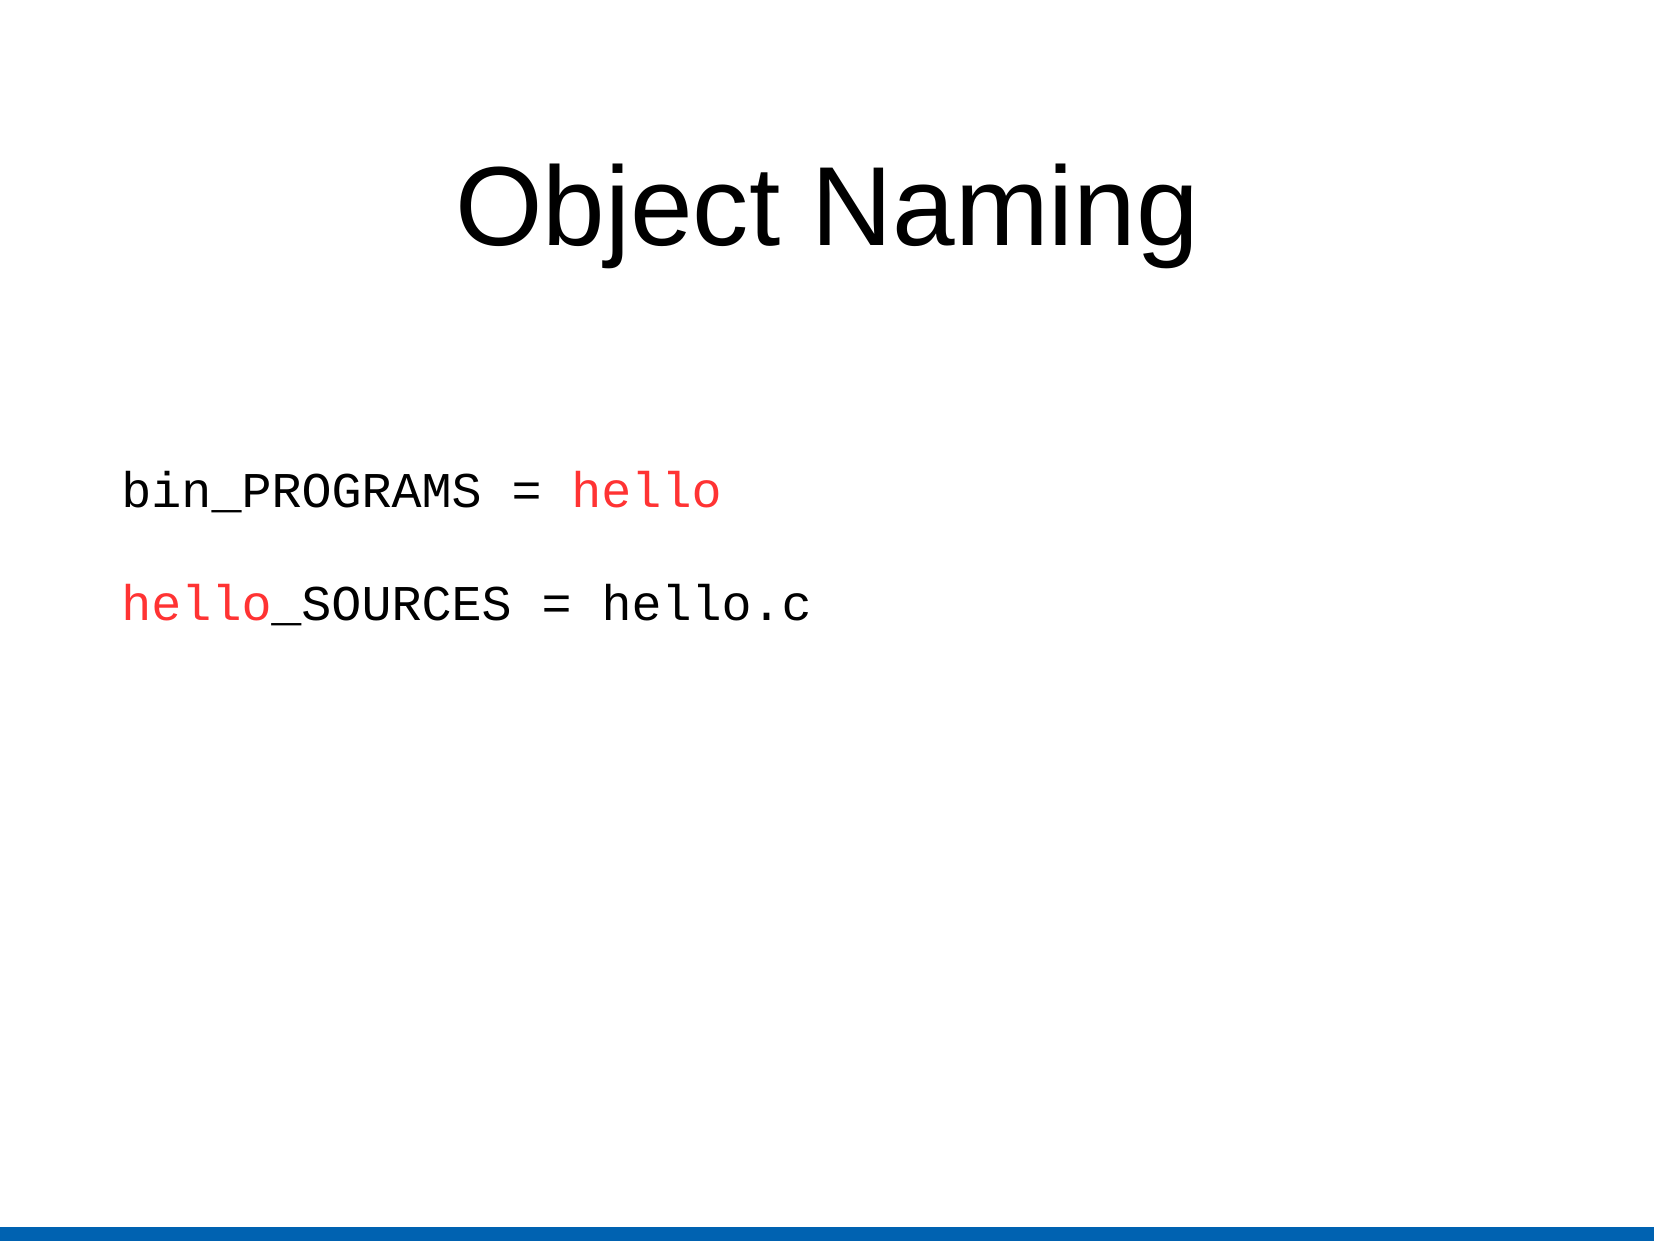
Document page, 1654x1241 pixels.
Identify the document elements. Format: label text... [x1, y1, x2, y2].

title Object Naming [121, 102, 1533, 311]
subtitle bin_PROGRAMS = hello hello_SOURCES = hello.c [121, 344, 1533, 1127]
